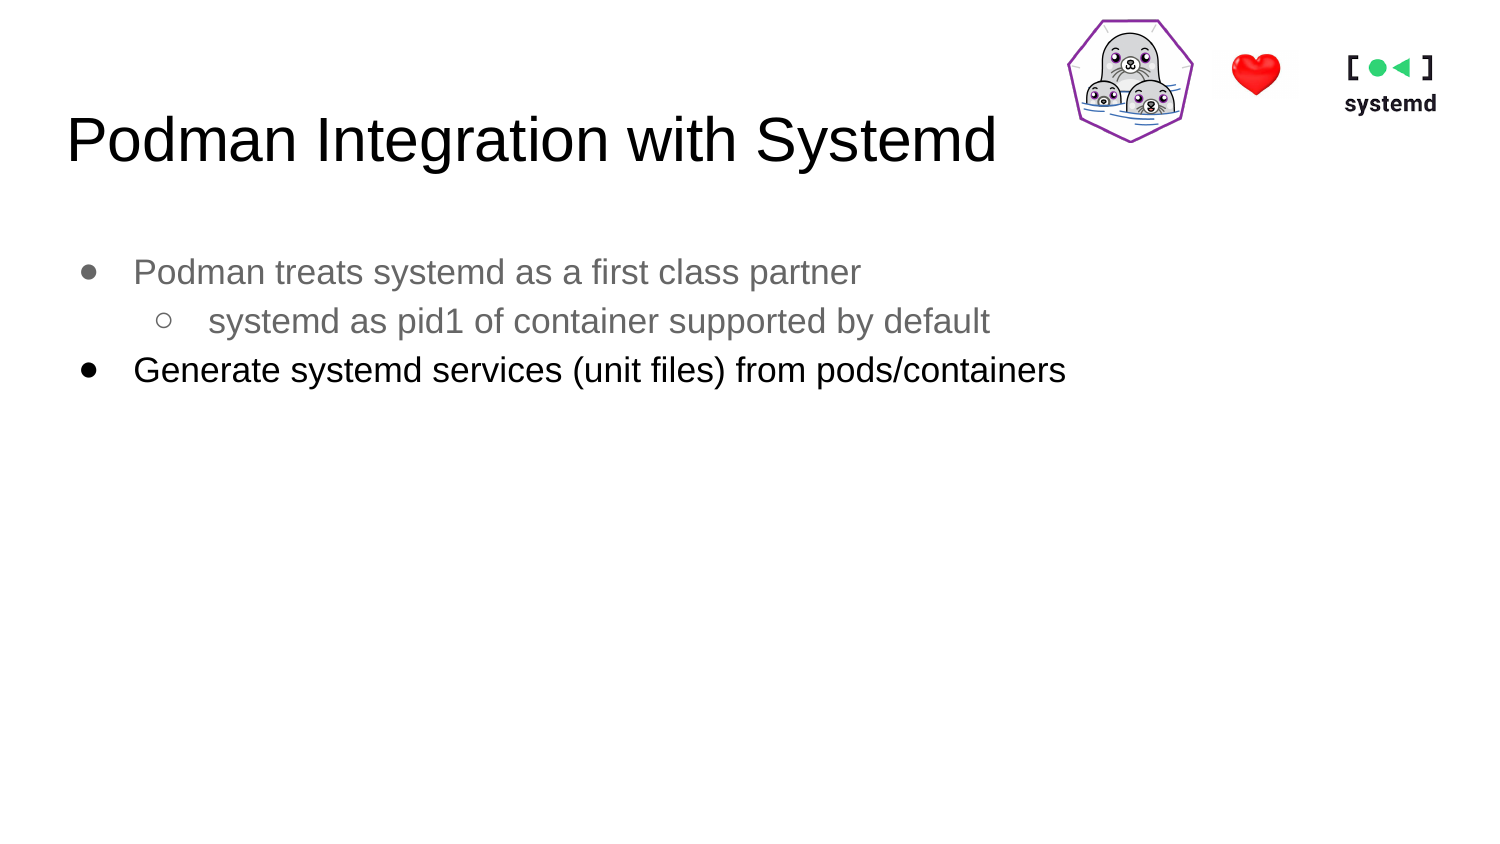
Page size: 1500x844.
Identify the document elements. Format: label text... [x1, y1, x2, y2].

title Podman Integration with Systemd [51, 72, 1244, 167]
picture [1067, 19, 1194, 143]
list Podman treats systemd as a first class partner systemd as pid1 of container supported by default Generate systemd services (unit files) from pods/containers [43, 228, 1441, 789]
picture [1212, 0, 1500, 178]
